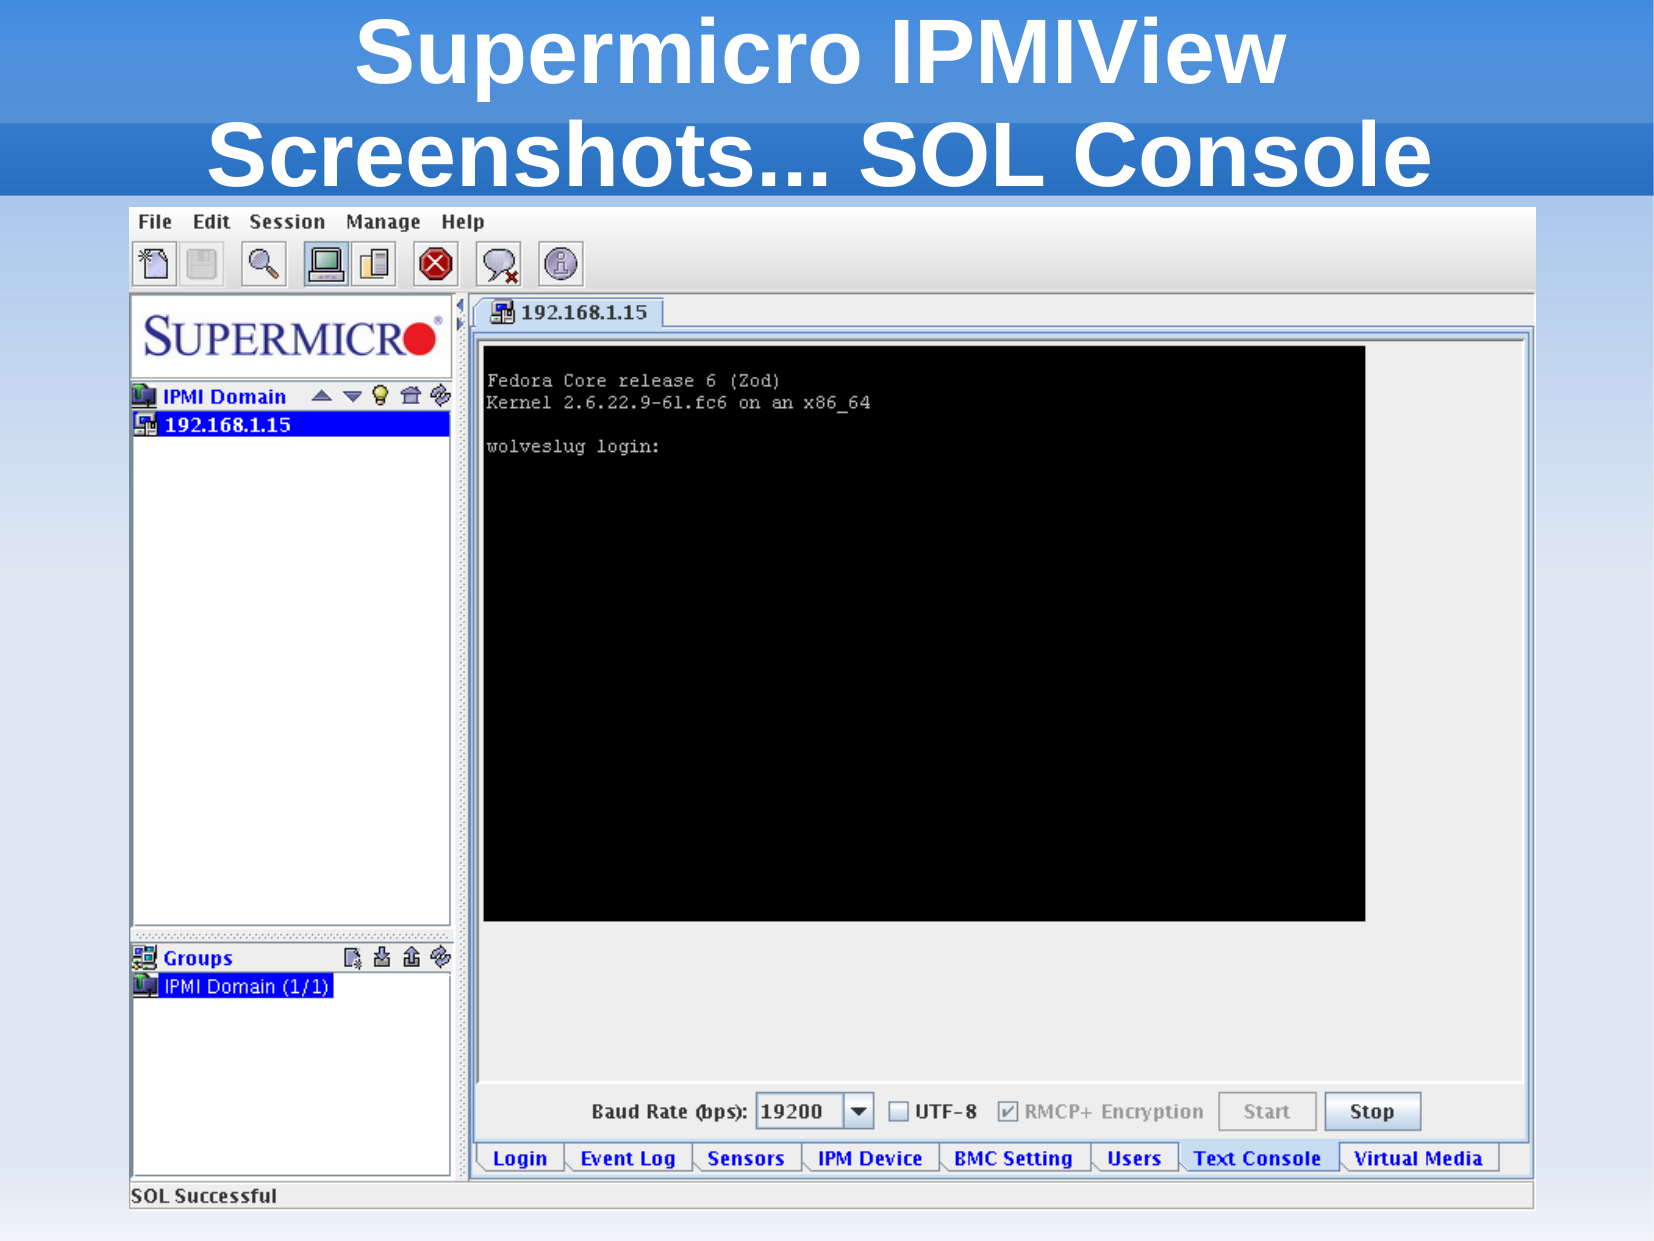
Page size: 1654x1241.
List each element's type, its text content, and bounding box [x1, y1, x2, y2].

picture [0, 0, 1654, 1241]
title Supermicro IPMIView Screenshots... SOL Console [76, 1, 1565, 207]
